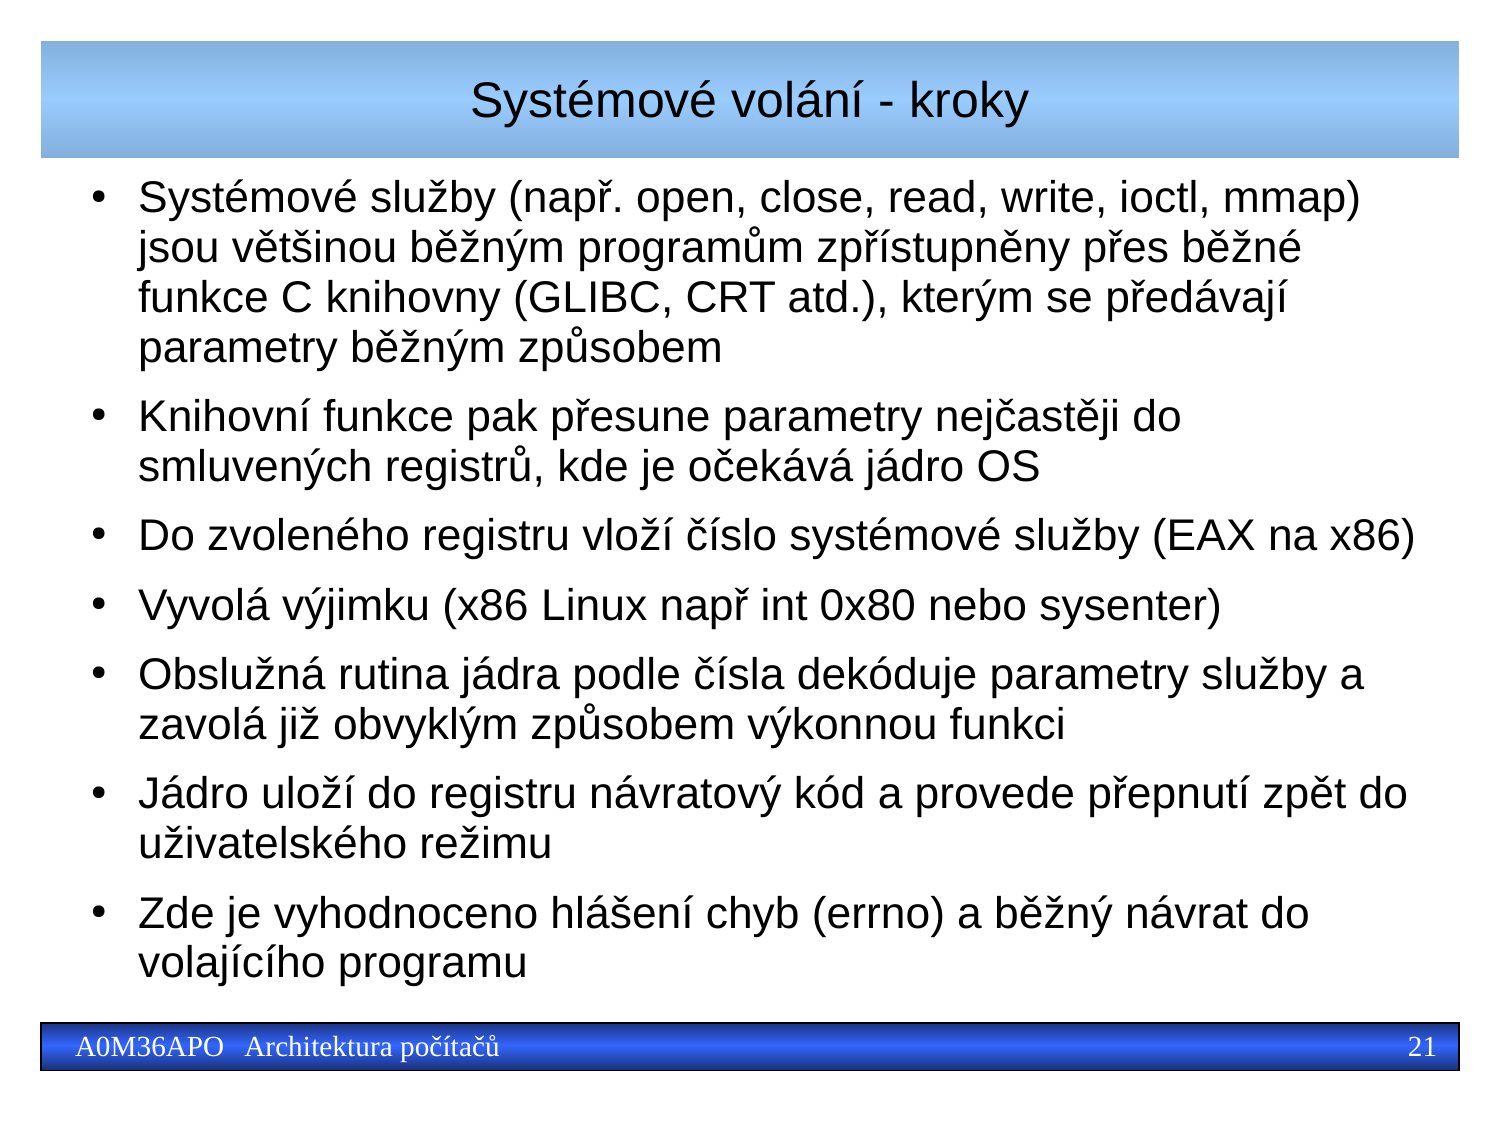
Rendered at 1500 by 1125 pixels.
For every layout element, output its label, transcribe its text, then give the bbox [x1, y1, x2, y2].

title Systémové volání - kroky [41, 41, 1459, 158]
list Systémové služby (např. open, close, read, write, ioctl, mmap) jsou většinou běžným programům zpřístupněny přes běžné funkce C knihovny (GLIBC, CRT atd.), kterým se předávají parametry běžným způsobem Knihovní funkce pak přesune parametry nejčastěji do smluvených registrů, kde je očekává jádro OS Do zvoleného registru vloží číslo systémové služby (EAX na x86) Vyvolá výjimku (x86 Linux např int 0x80 nebo sysenter) Obslužná rutina jádra podle čísla dekóduje parametry služby a zavolá již obvyklým způsobem výkonnou funkci Jádro uloží do registru návratový kód a provede přepnutí zpět do uživatelského režimu Zde je vyhodnoceno hlášení chyb (errno) a běžný návrat do volajícího programu [75, 172, 1426, 1013]
